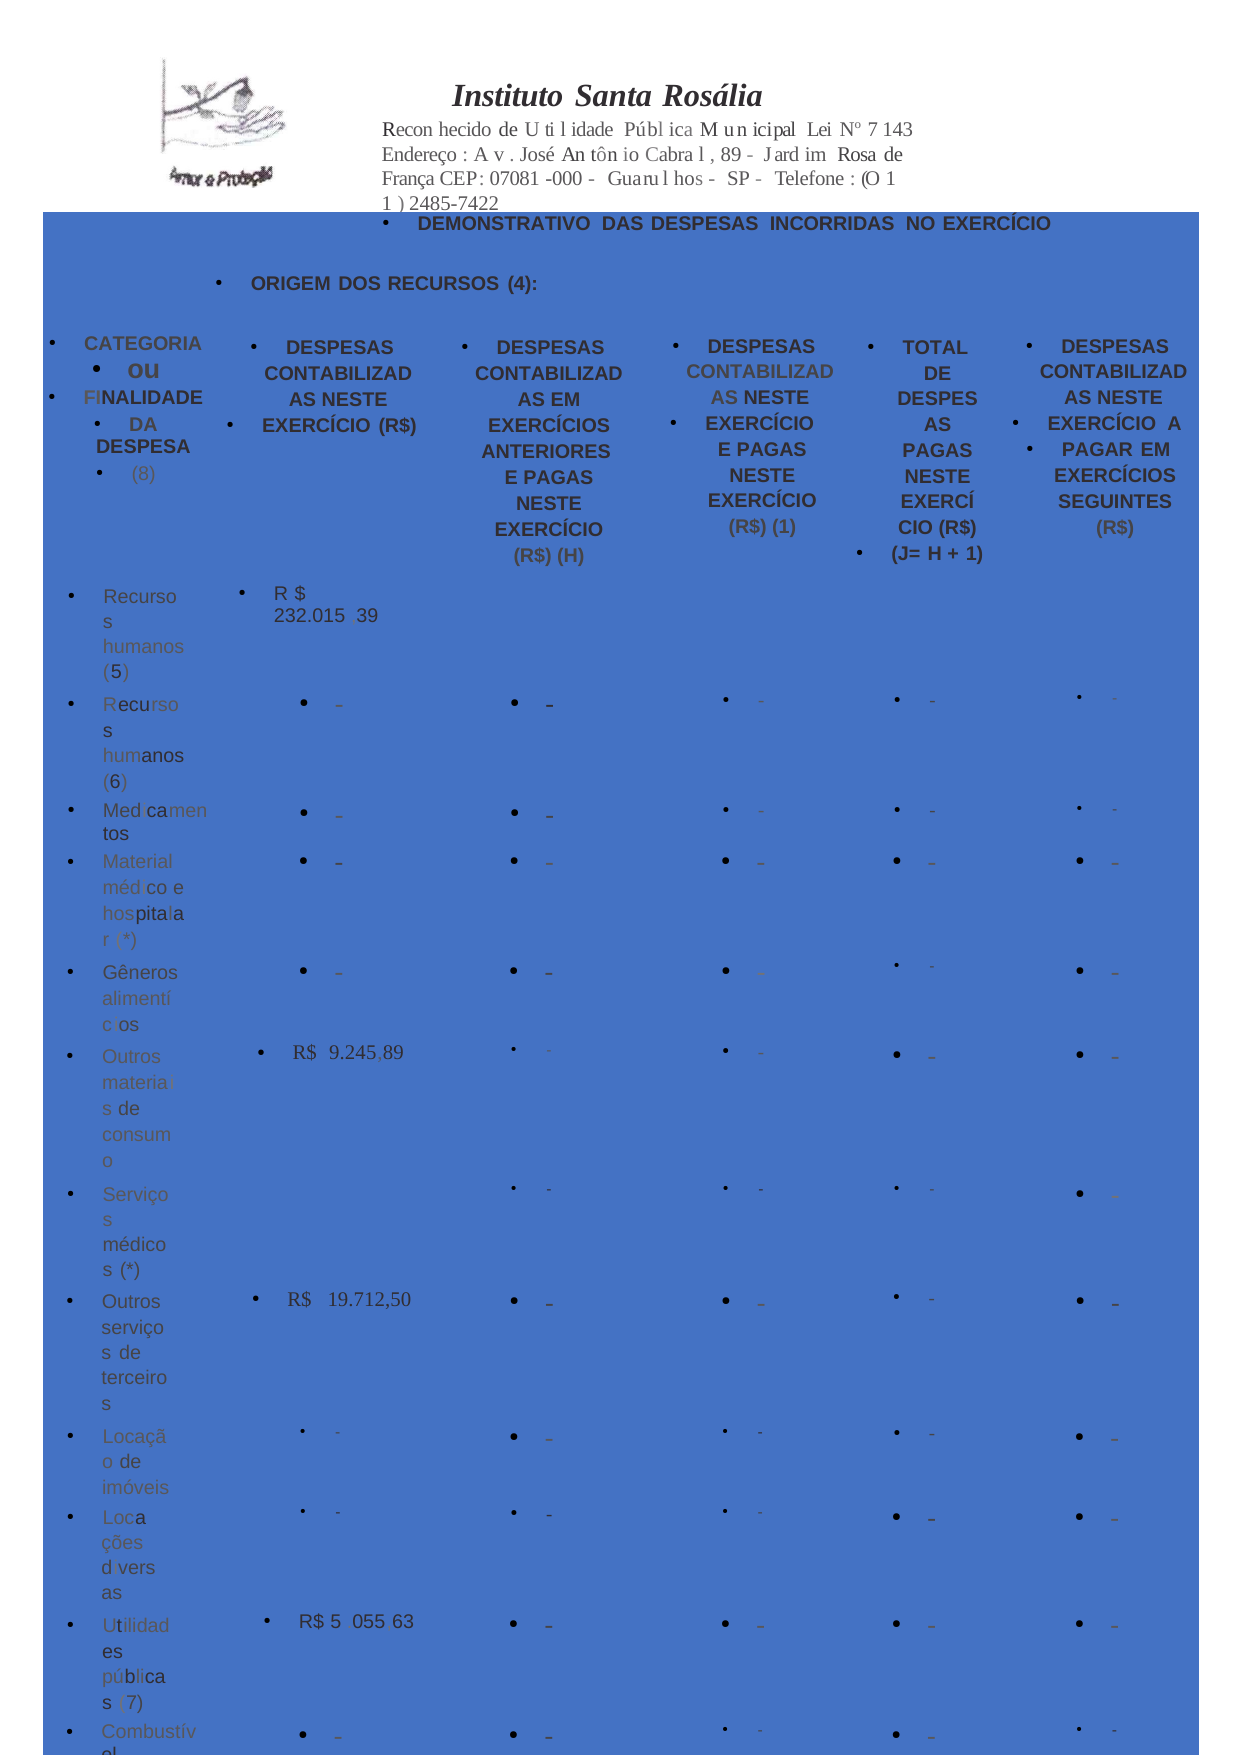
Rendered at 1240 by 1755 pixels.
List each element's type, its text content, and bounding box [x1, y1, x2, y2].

table_cell - [985, 958, 1199, 1042]
table_cell - [631, 800, 843, 847]
table_cell - [843, 1180, 985, 1288]
table_cell R$ 19.712,50 [208, 1288, 420, 1423]
table_cell - [843, 1042, 985, 1180]
table_cell - [208, 847, 420, 958]
table_cell - [985, 847, 1199, 958]
table_cell Utilidades públicas (7) [43, 1611, 208, 1721]
table_cell Medicamentos [43, 800, 208, 847]
table_cell - [631, 1611, 843, 1721]
table_cell - [420, 1423, 631, 1503]
table_cell - [420, 1611, 631, 1721]
table_cell CATEGORIA ou FINALIDADE DA DESPESA (8) [43, 333, 208, 582]
table_cell - [985, 1423, 1199, 1503]
table_cell - [420, 800, 631, 847]
table_cell - [985, 1042, 1199, 1180]
table_cell DESPESAS CONTABILIZADAS NESTE EXERCÍCIO A PAGAR EM EXERCÍCIOS SEGUINTES (R$) [985, 333, 1199, 582]
table_cell DESPESAS CONTABILIZADAS NESTE EXERCÍCIO E PAGAS NESTE EXERCÍCIO (R$) (1) [631, 333, 843, 582]
table_cell Serviços médicos (*) [43, 1180, 208, 1288]
table_cell - [985, 1611, 1199, 1721]
table_cell - [631, 958, 843, 1042]
table_cell Recursos humanos (5) [43, 582, 208, 690]
table_cell Locações diversas [43, 1503, 208, 1611]
table_cell - [420, 1721, 631, 1755]
table_cell R$ 9.245,89 [208, 1042, 420, 1180]
table_cell - [985, 1180, 1199, 1288]
table_cell Material médico e hospitalar (*) [43, 847, 208, 958]
table_cell - [843, 1288, 985, 1423]
table_cell - [843, 1423, 985, 1503]
table_cell Gêneros alimentícios [43, 958, 208, 1042]
table_cell - [843, 690, 985, 800]
table_cell - [631, 1721, 843, 1755]
table_cell - [208, 1721, 420, 1755]
table_cell - [985, 1288, 1199, 1423]
table_cell [208, 1180, 420, 1288]
table_cell Combustível [43, 1721, 208, 1755]
table_cell - [420, 690, 631, 800]
table_cell - [985, 1503, 1199, 1611]
table_cell - [631, 1288, 843, 1423]
table_cell - [631, 847, 843, 958]
table_cell - [843, 1611, 985, 1721]
table_cell Recursos humanos (6) [43, 690, 208, 800]
table_cell - [420, 1503, 631, 1611]
table_cell - [843, 847, 985, 958]
table_cell [420, 582, 631, 690]
table_cell TOTAL DE DESPESAS PAGAS NESTE EXERCÍCIO (R$) (J= H + 1) [843, 333, 985, 582]
table_cell - [985, 690, 1199, 800]
table_header DEMONSTRATIVO DAS DESPESAS INCORRIDAS NO EXERCÍCIO [208, 212, 1199, 272]
table_cell - [985, 800, 1199, 847]
table_cell - [208, 1503, 420, 1611]
table_cell - [631, 1423, 843, 1503]
table_cell - [208, 958, 420, 1042]
table_cell - [631, 1042, 843, 1180]
table_cell - [208, 800, 420, 847]
table_cell DESPESAS CONTABILIZADAS EM EXERCÍCIOS ANTERIORES E PAGAS NESTE EXERCÍCIO (R$) (H) [420, 333, 631, 582]
table_cell [631, 582, 843, 690]
table_cell - [420, 1288, 631, 1423]
table_cell - [631, 690, 843, 800]
table_cell R$ 5 .055,63 [208, 1611, 420, 1721]
table_cell DESPESAS CONTABILIZADAS NESTE EXERCÍCIO (R$) [208, 333, 420, 582]
table_cell - [208, 690, 420, 800]
table_cell - [420, 1180, 631, 1288]
table_header [43, 212, 208, 272]
text_box Instituto Santa Rosália Recon hecido de U ti l idade Públ ica M u n icipal Lei Nº 7 143 Endereço : A v . José An tôn io Cabra l , 89 -J ard im Rosa de França CEP: 07081 -000 - Guaru l hos - SP - Telefone : (O 1 1 ) 2485-7422 E-mai 1 : i nsti tutosantarosal ia@vahoo.com.br - CN PJ : 52.370 .9701000 1 -82 [379, 74, 1002, 212]
table_cell - [985, 1721, 1199, 1755]
table_cell - [420, 1042, 631, 1180]
table_cell - [843, 958, 985, 1042]
table_cell Outros materiais de consumo [43, 1042, 208, 1180]
table_cell - [631, 1180, 843, 1288]
table_cell - [420, 958, 631, 1042]
table_cell - [420, 847, 631, 958]
table_cell R $ 232.015 ,39 [208, 582, 420, 690]
table_cell Locação de imóveis [43, 1423, 208, 1503]
table_cell - [631, 1503, 843, 1611]
table_cell [843, 582, 985, 690]
table_cell [985, 582, 1199, 690]
table_cell ORIGEM DOS RECURSOS (4): [208, 272, 1199, 333]
table_cell - [843, 800, 985, 847]
table_cell - [208, 1423, 420, 1503]
table_cell [43, 272, 208, 333]
table_cell - [843, 1721, 985, 1755]
text_box [160, 58, 288, 188]
table_cell - [843, 1503, 985, 1611]
table_cell Outros serviços de terceiros [43, 1288, 208, 1423]
